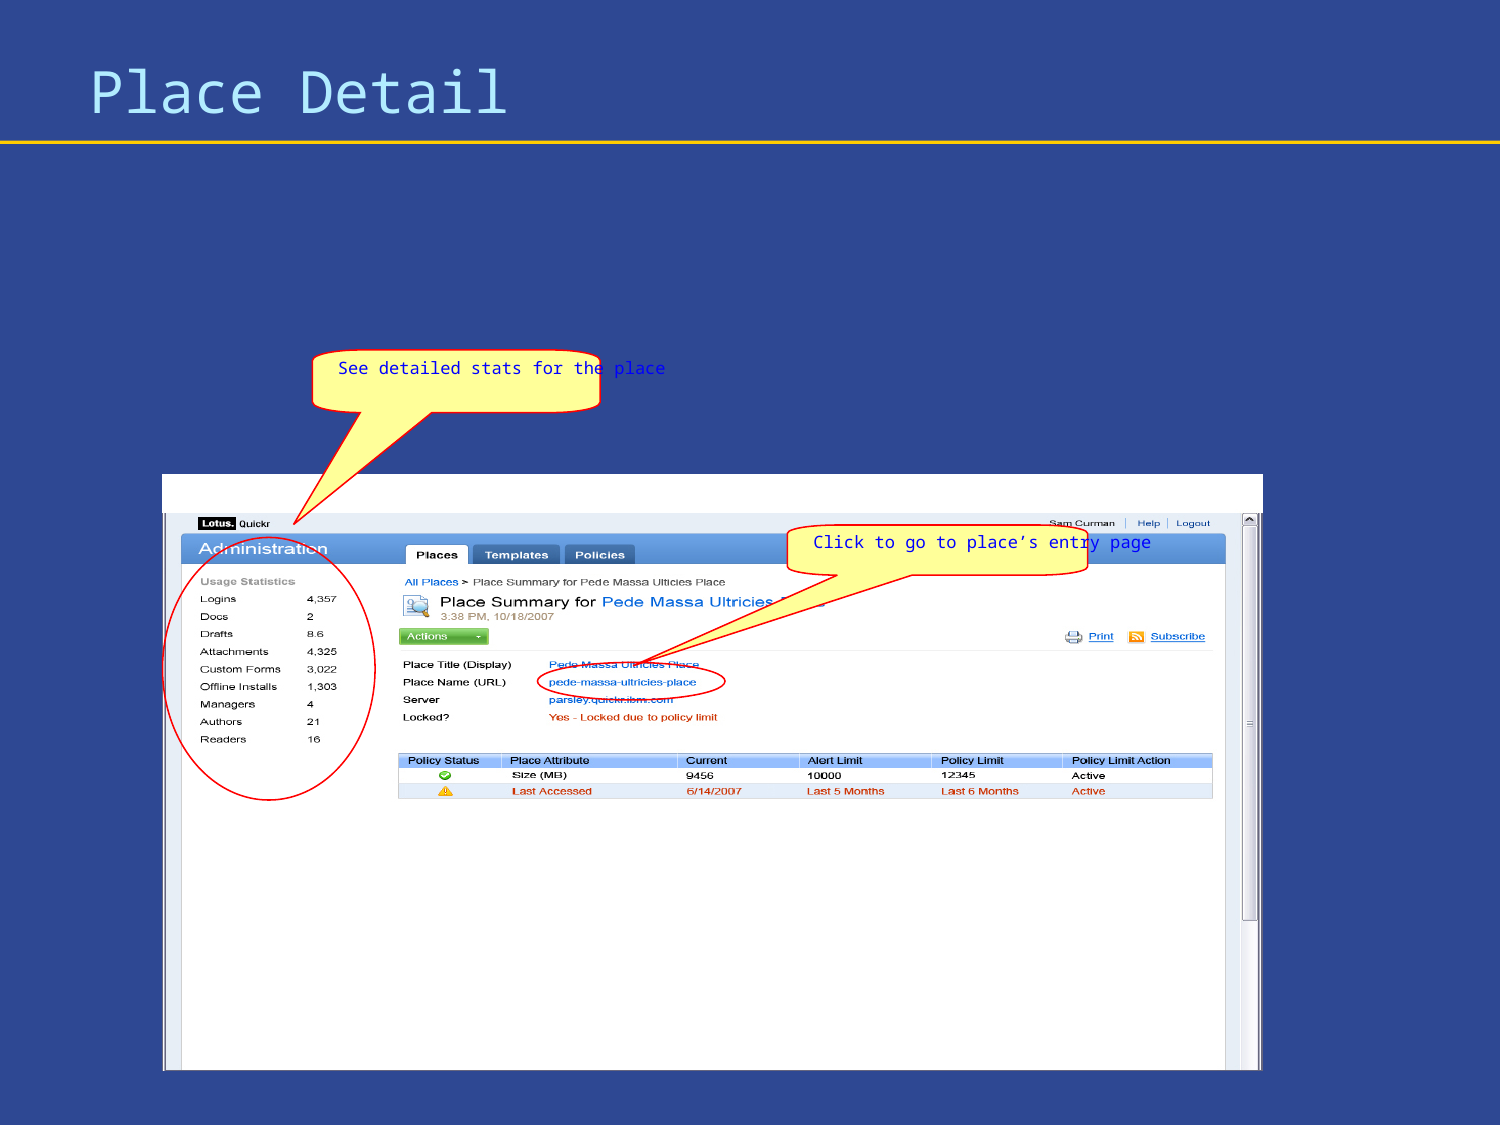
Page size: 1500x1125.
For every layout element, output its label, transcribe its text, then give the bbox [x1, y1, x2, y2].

picture [162, 474, 1263, 1071]
text_box See detailed stats for the place [293, 349, 601, 525]
title Place Detail [75, 21, 1426, 164]
text_box Click to go to place’s entry page [643, 525, 1088, 661]
picture [164, 539, 374, 799]
